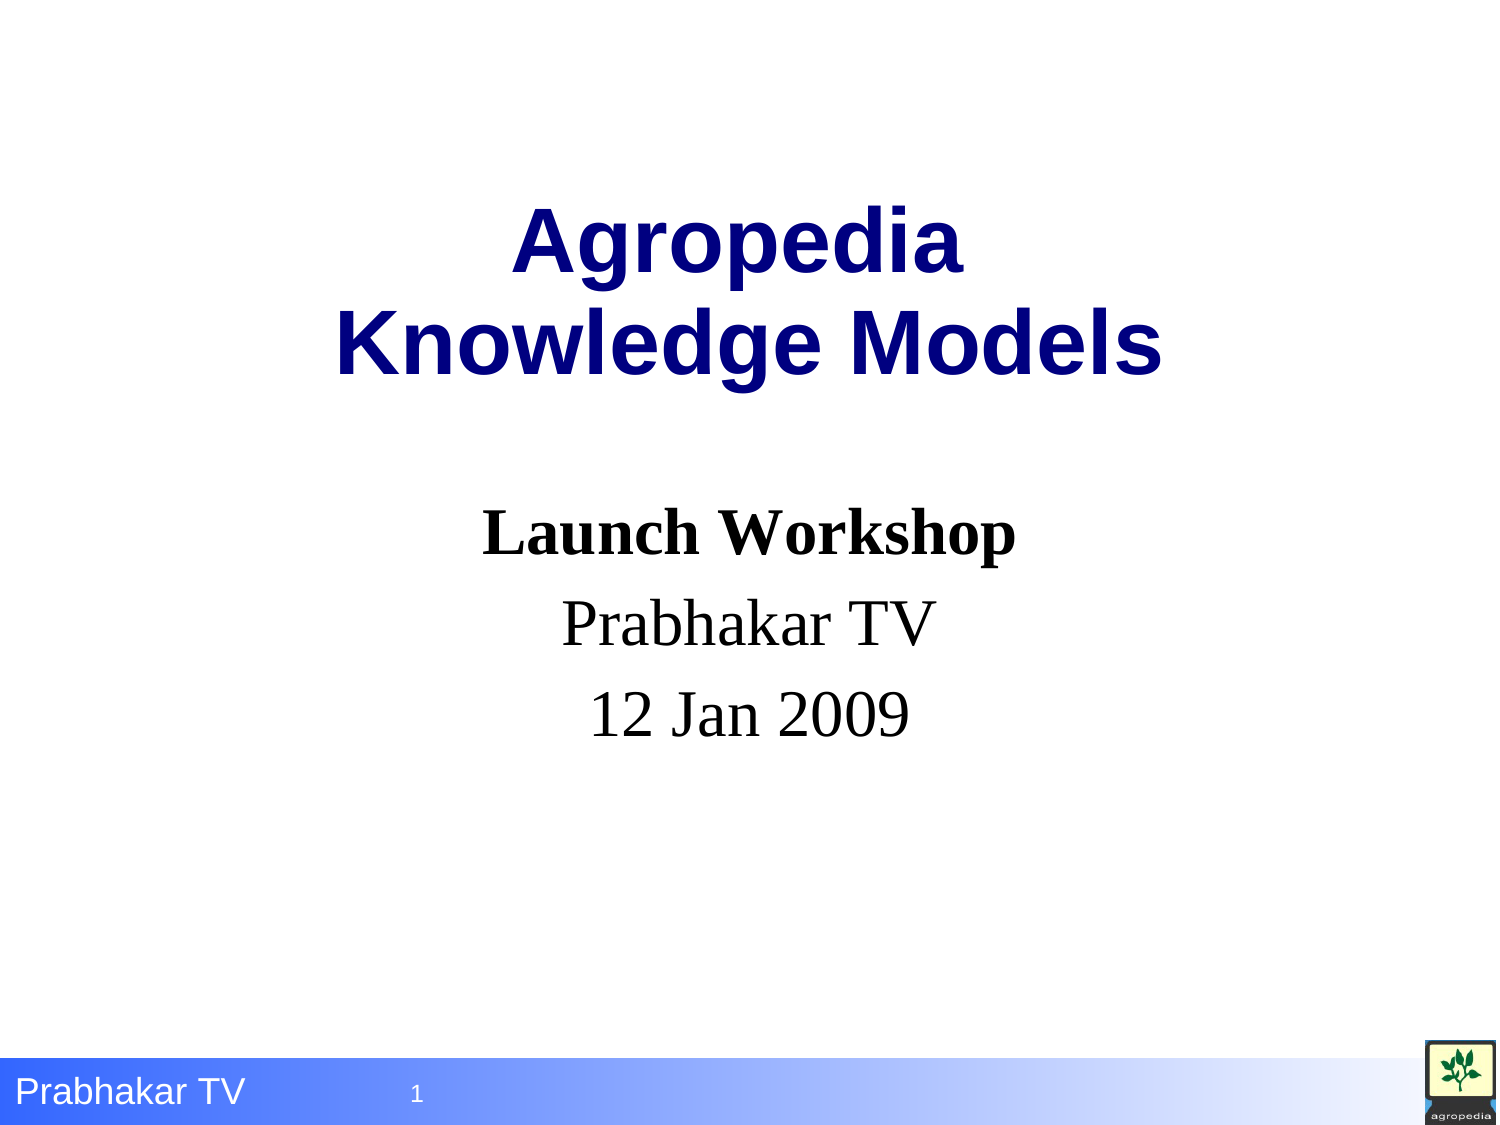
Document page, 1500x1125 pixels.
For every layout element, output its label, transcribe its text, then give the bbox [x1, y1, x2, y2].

title Agropedia Knowledge Models [112, 171, 1388, 413]
subtitle Launch Workshop Prabhakar TV 12 Jan 2009 [225, 487, 1276, 776]
picture [1425, 1040, 1496, 1125]
